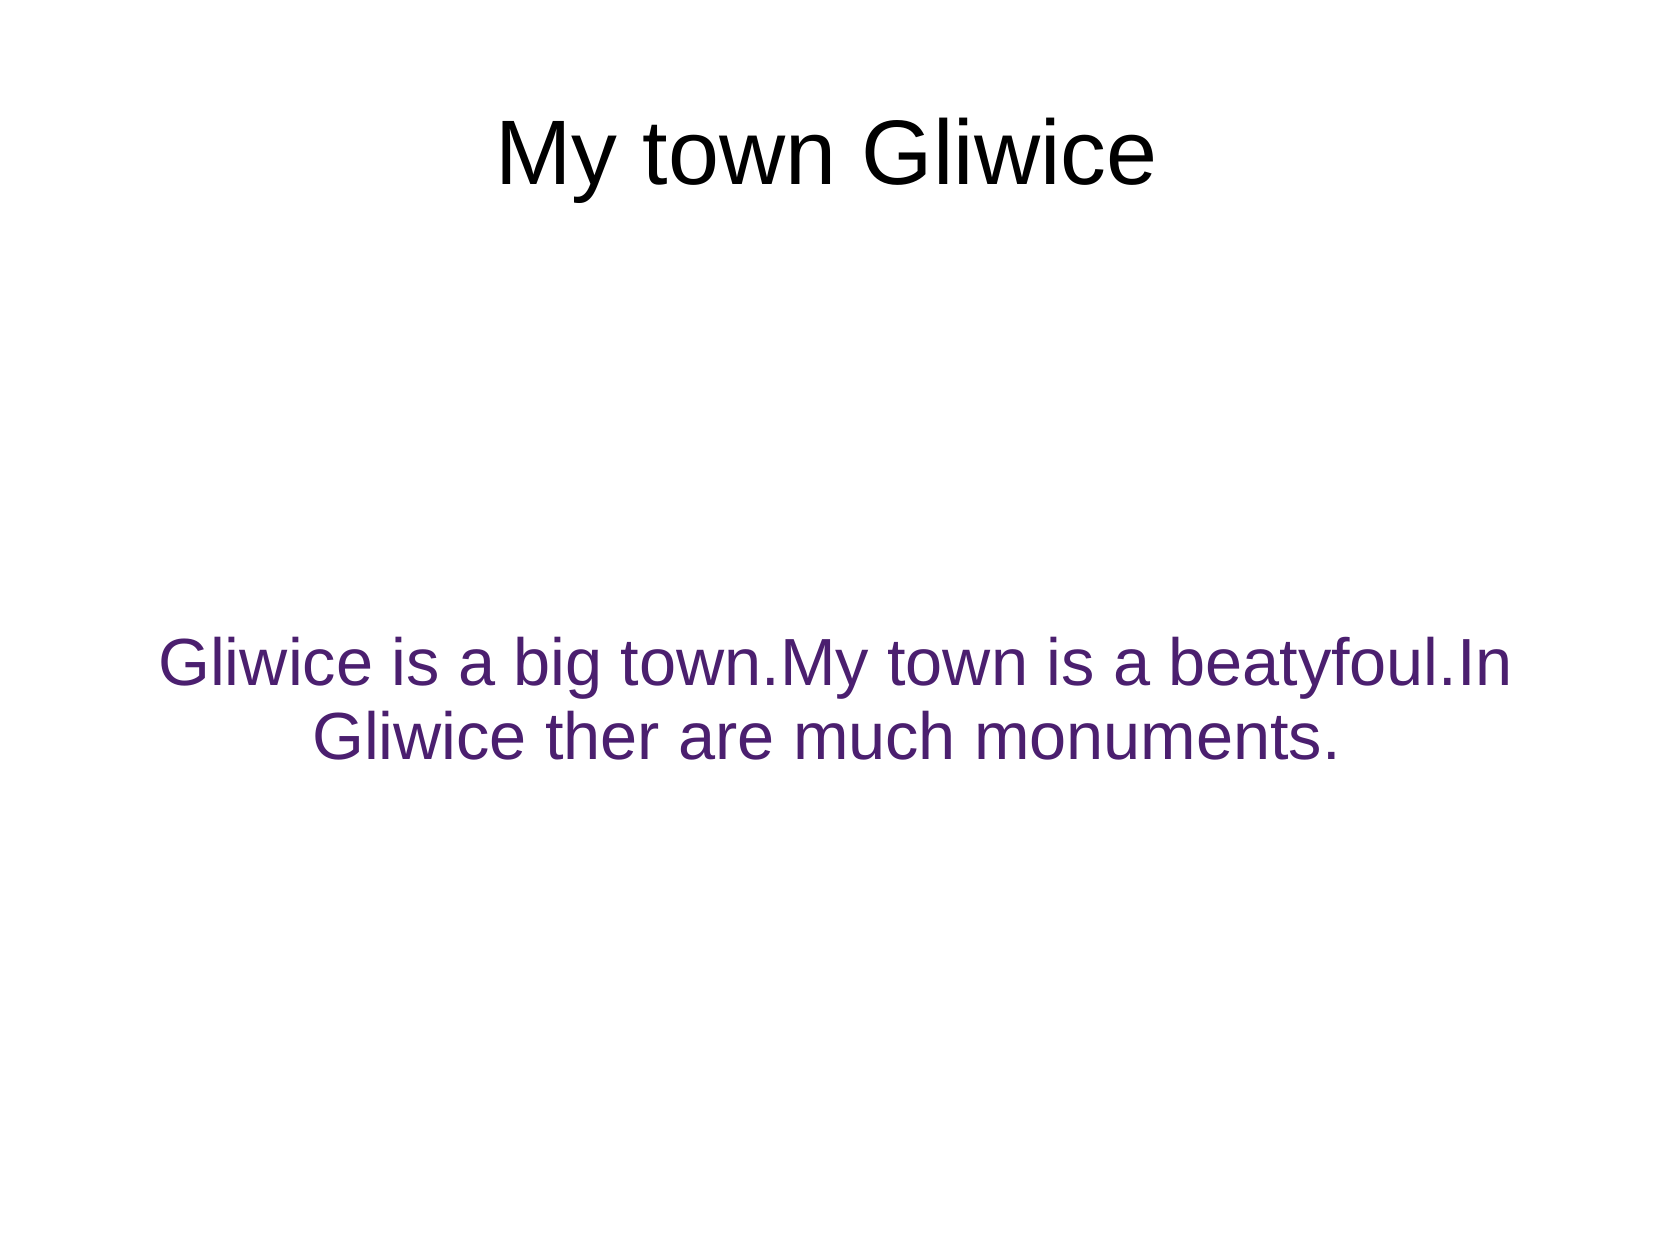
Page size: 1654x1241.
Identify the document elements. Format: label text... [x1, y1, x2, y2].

subtitle Gliwice is a big town.My town is a beatyfoul.In Gliwice ther are much monuments. [82, 290, 1571, 1109]
title My town Gliwice [82, 49, 1571, 257]
